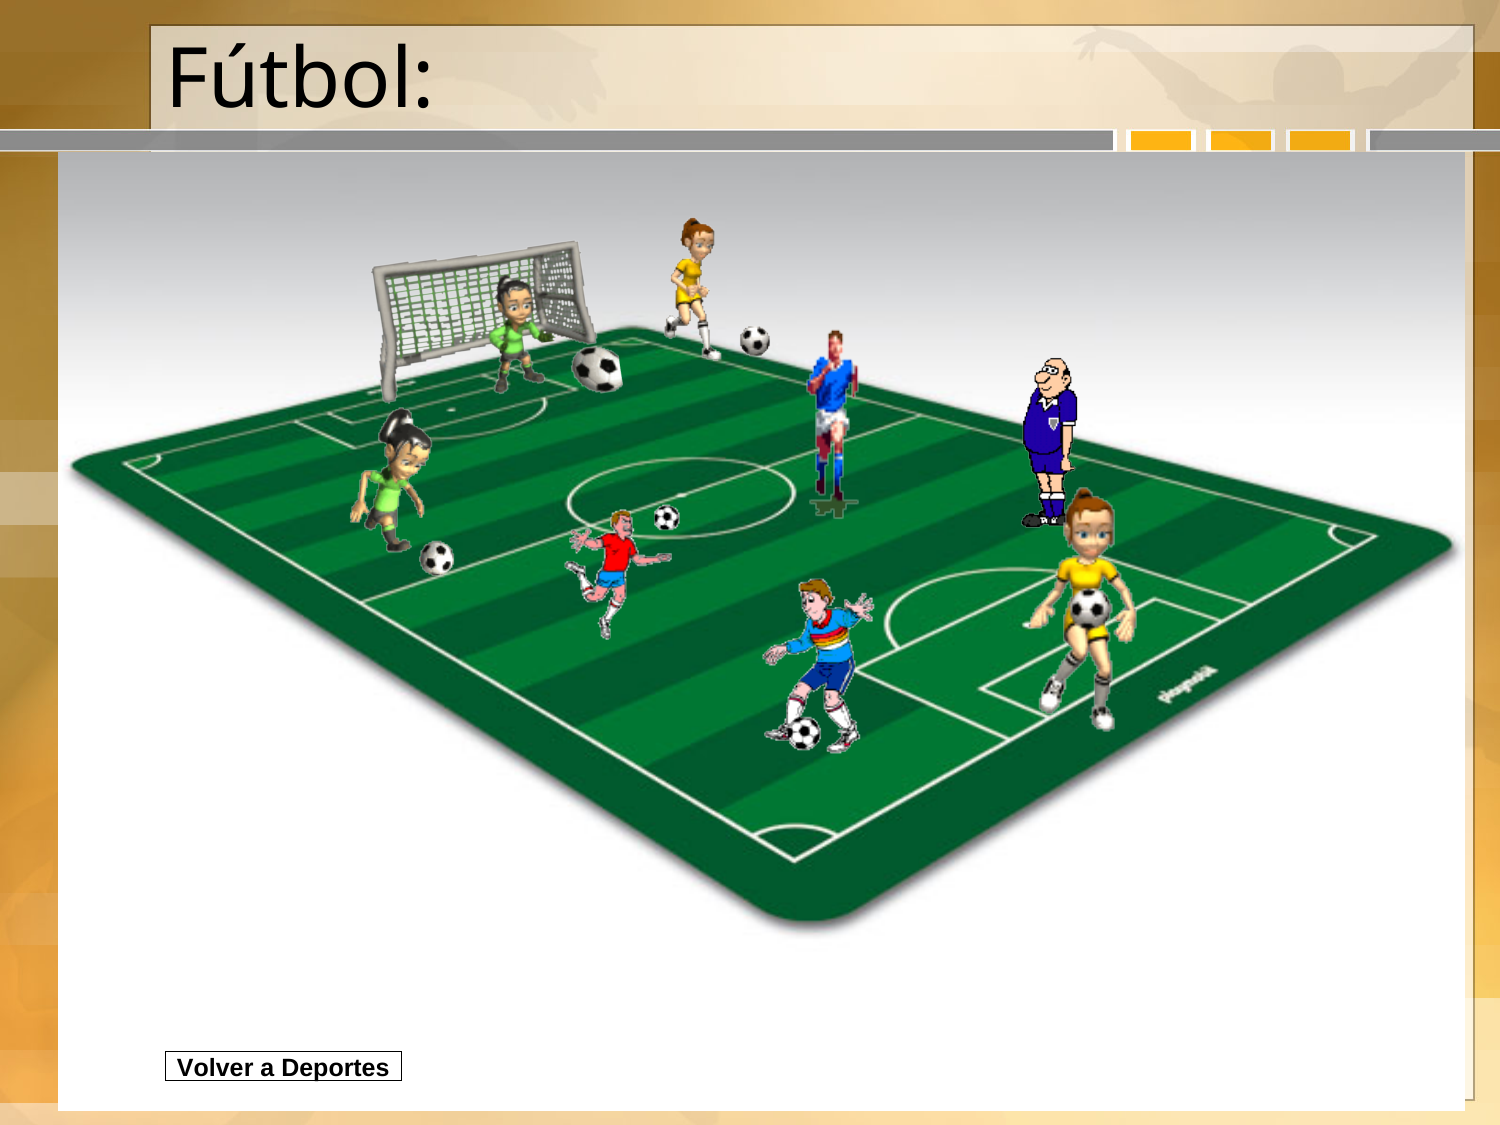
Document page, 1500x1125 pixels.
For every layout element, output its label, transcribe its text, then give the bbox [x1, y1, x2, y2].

title Fútbol: [149, 0, 1463, 151]
picture [0, 0, 1500, 1125]
text_box Volver a Deportes [165, 1051, 402, 1081]
